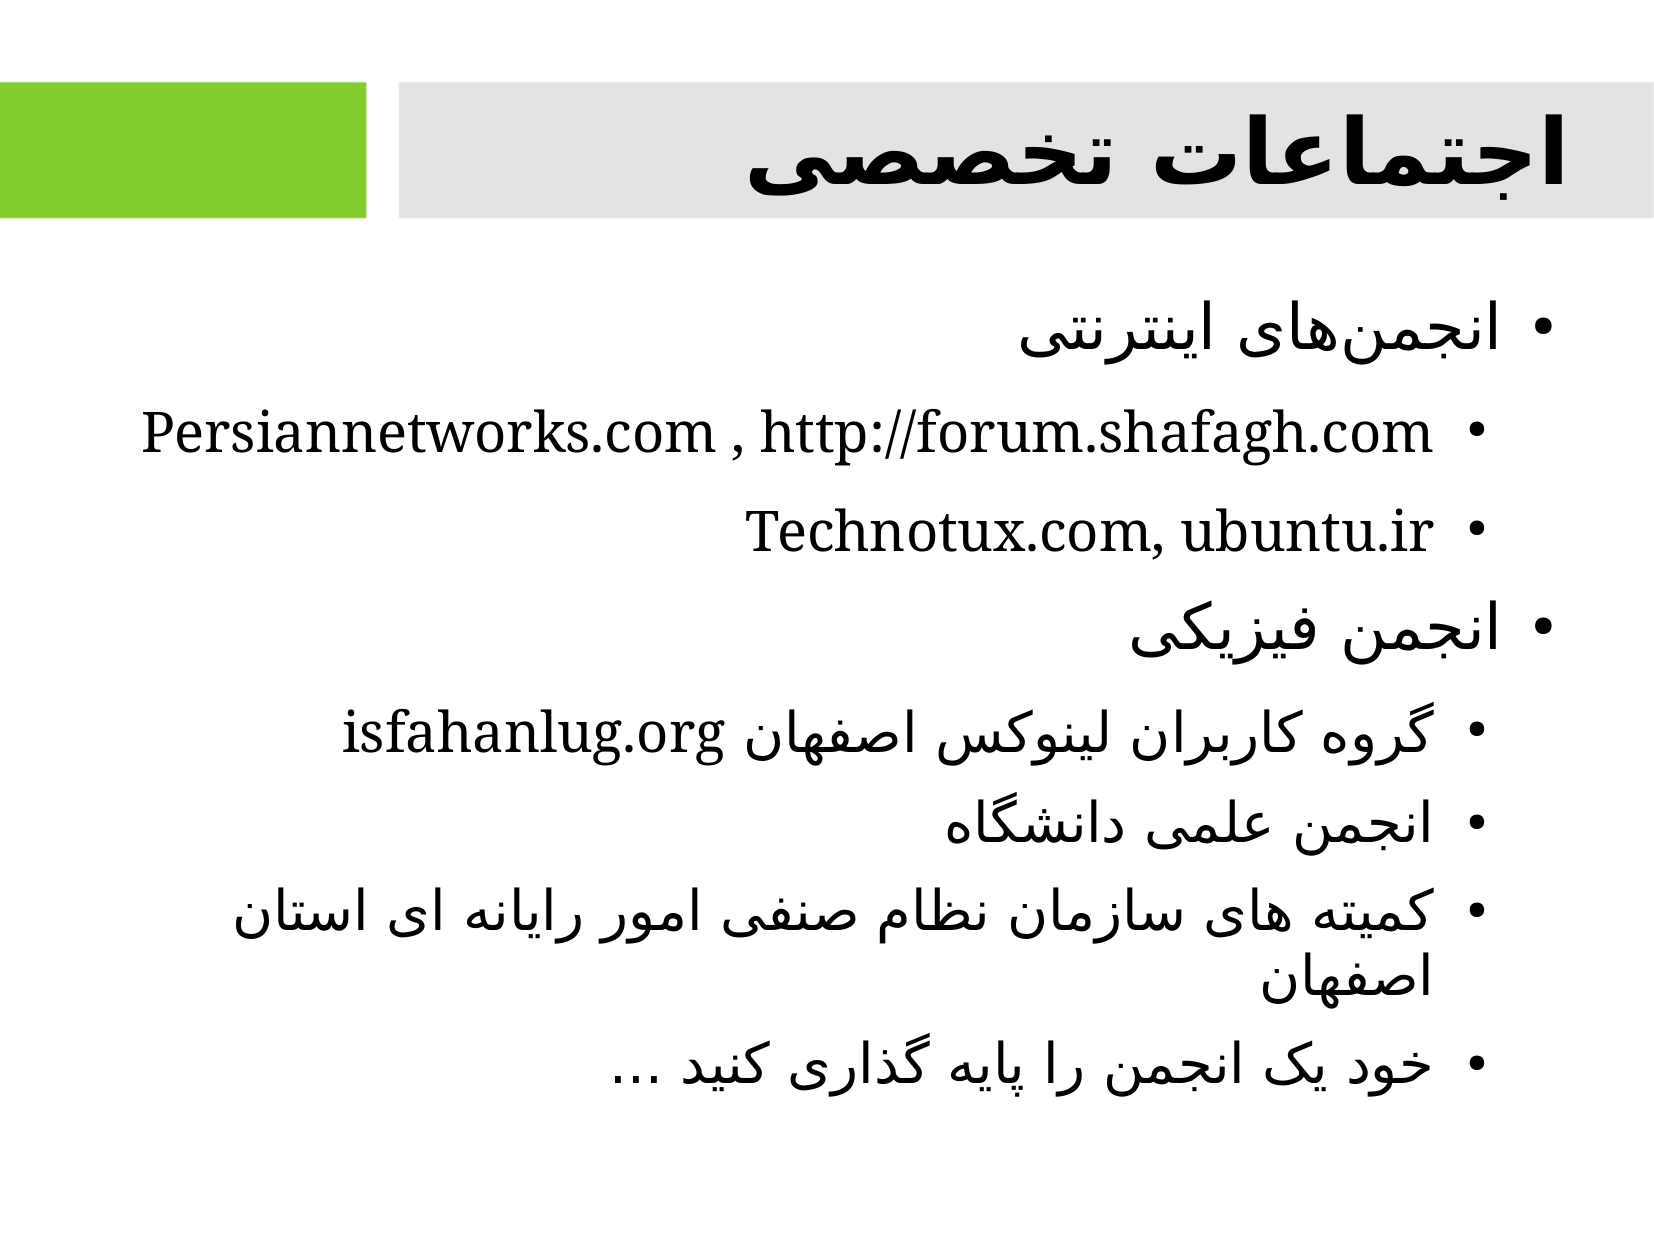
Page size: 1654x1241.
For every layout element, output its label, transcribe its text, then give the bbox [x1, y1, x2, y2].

picture [0, 0, 1654, 1241]
title اجتماعات تخصصی [82, 56, 1571, 250]
list انجمن‌های اینترنتی Persiannetworks.com , http://forum.shafagh.com Technotux.com, ubuntu.ir انجمن فیزیکی گروه کاربران لینوکس اصفهان isfahanlug.org انجمن علمی دانشگاه کمیته های سازمان نظام صنفی امور رایانه ای استان اصفهان خود یک انجمن را پایه گذاری کنید ... [82, 290, 1571, 1109]
